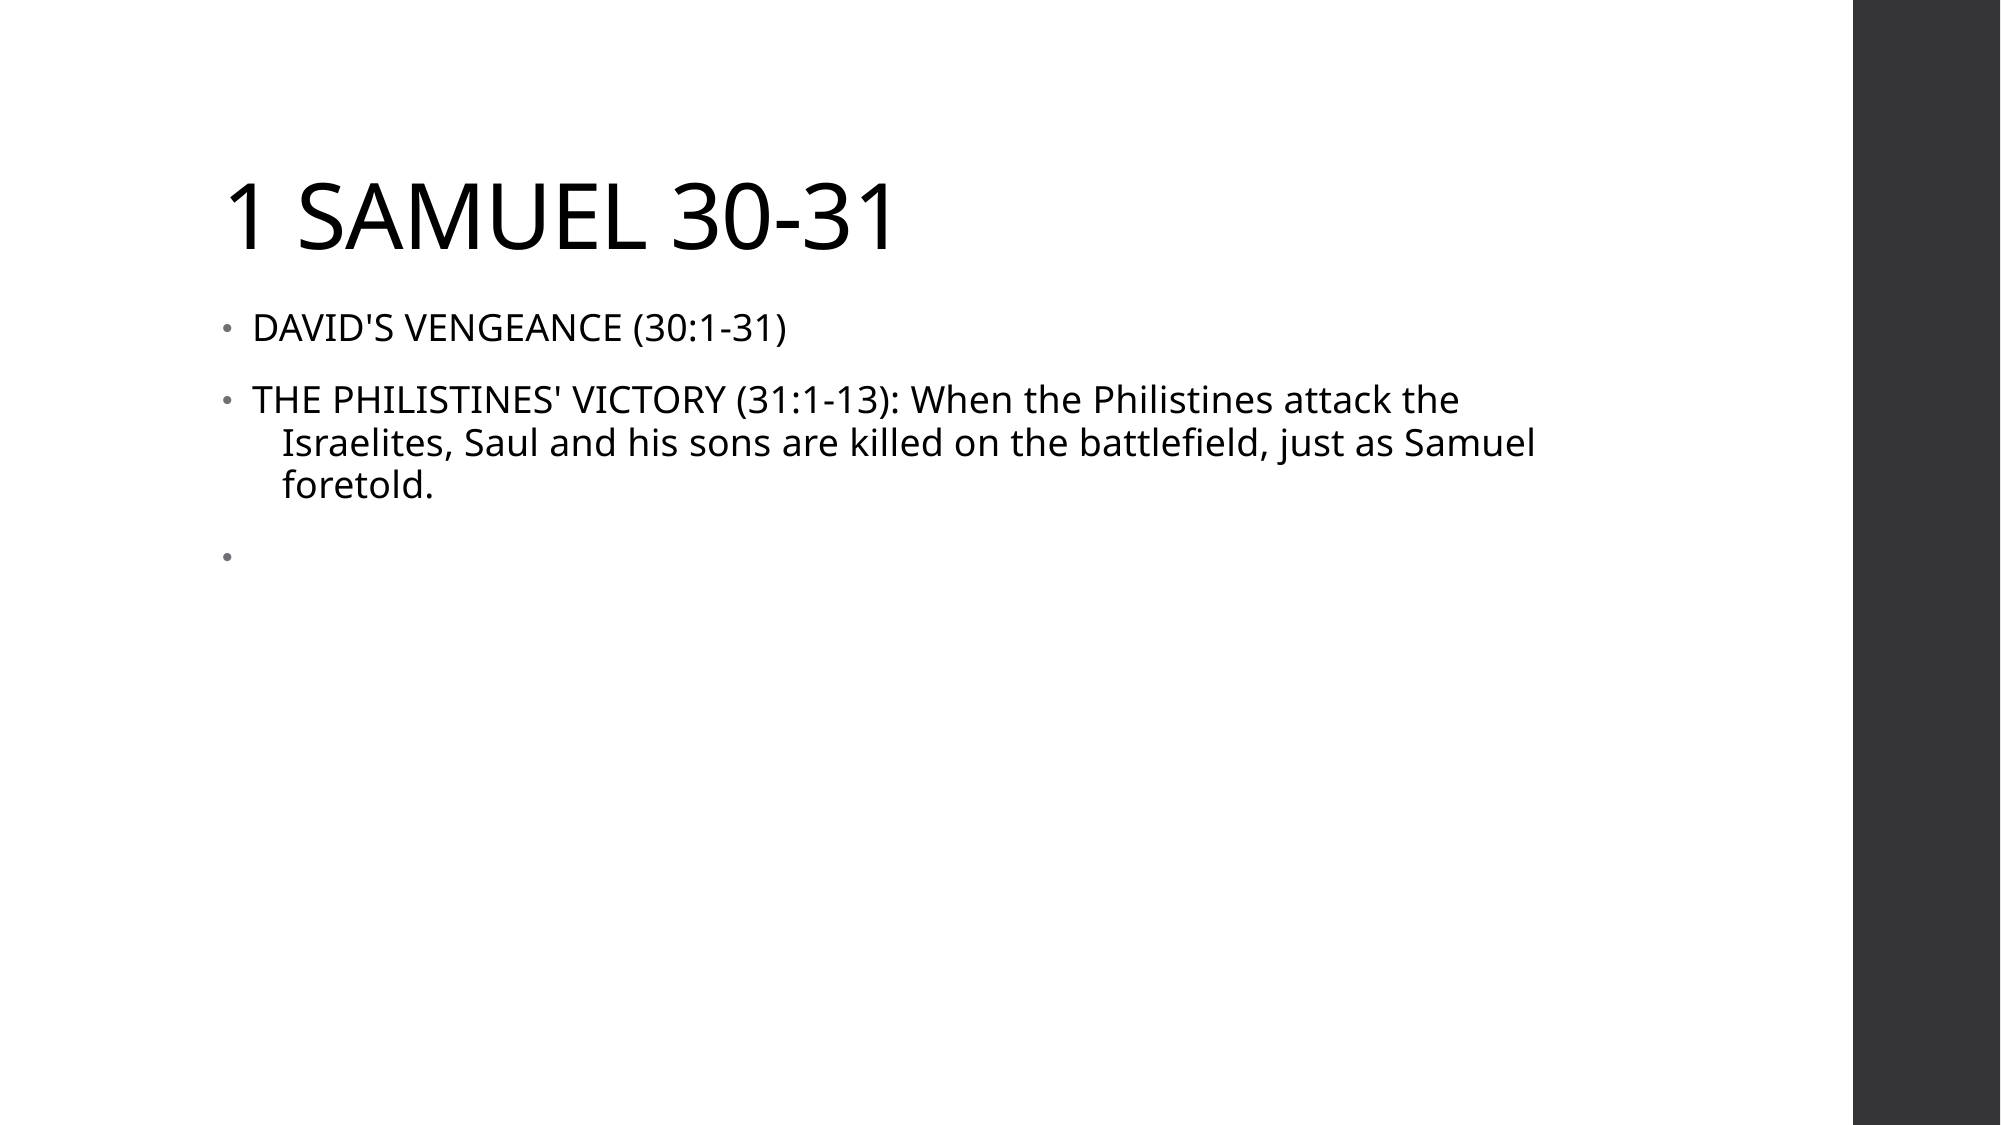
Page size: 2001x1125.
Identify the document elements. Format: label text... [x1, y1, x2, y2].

title 1 SAMUEL 30-31 [206, 60, 1797, 278]
list DAVID'S VENGEANCE (30:1-31) THE PHILISTINES' VICTORY (31:1-13): When the Philistines attack the Israelites, Saul and his sons are killed on the battlefield, just as Samuel foretold. [206, 299, 1617, 1014]
